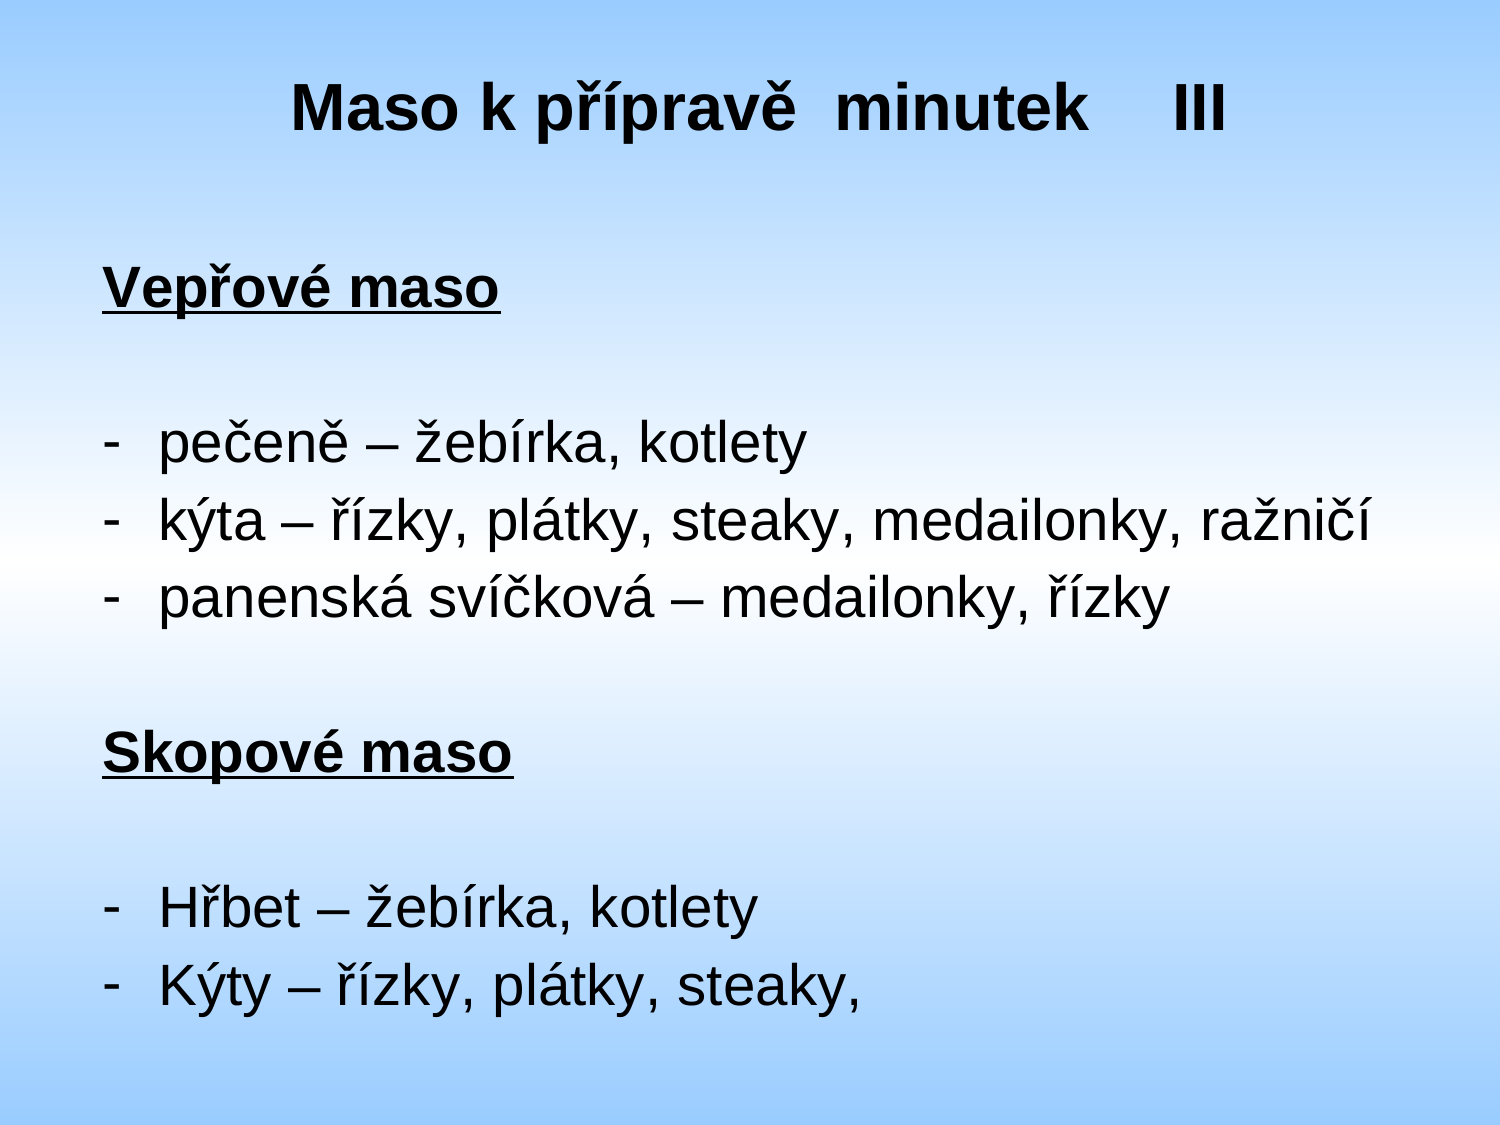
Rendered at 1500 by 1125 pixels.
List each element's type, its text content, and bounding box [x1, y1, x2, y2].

list Vepřové maso pečeně – žebírka, kotlety kýta – řízky, plátky, steaky, medailonky, ražničí panenská svíčková – medailonky, řízky Skopové maso Hřbet – žebírka, kotlety Kýty – řízky, plátky, steaky, [87, 249, 1413, 1038]
title Maso k přípravě minutek III [75, 45, 1426, 163]
